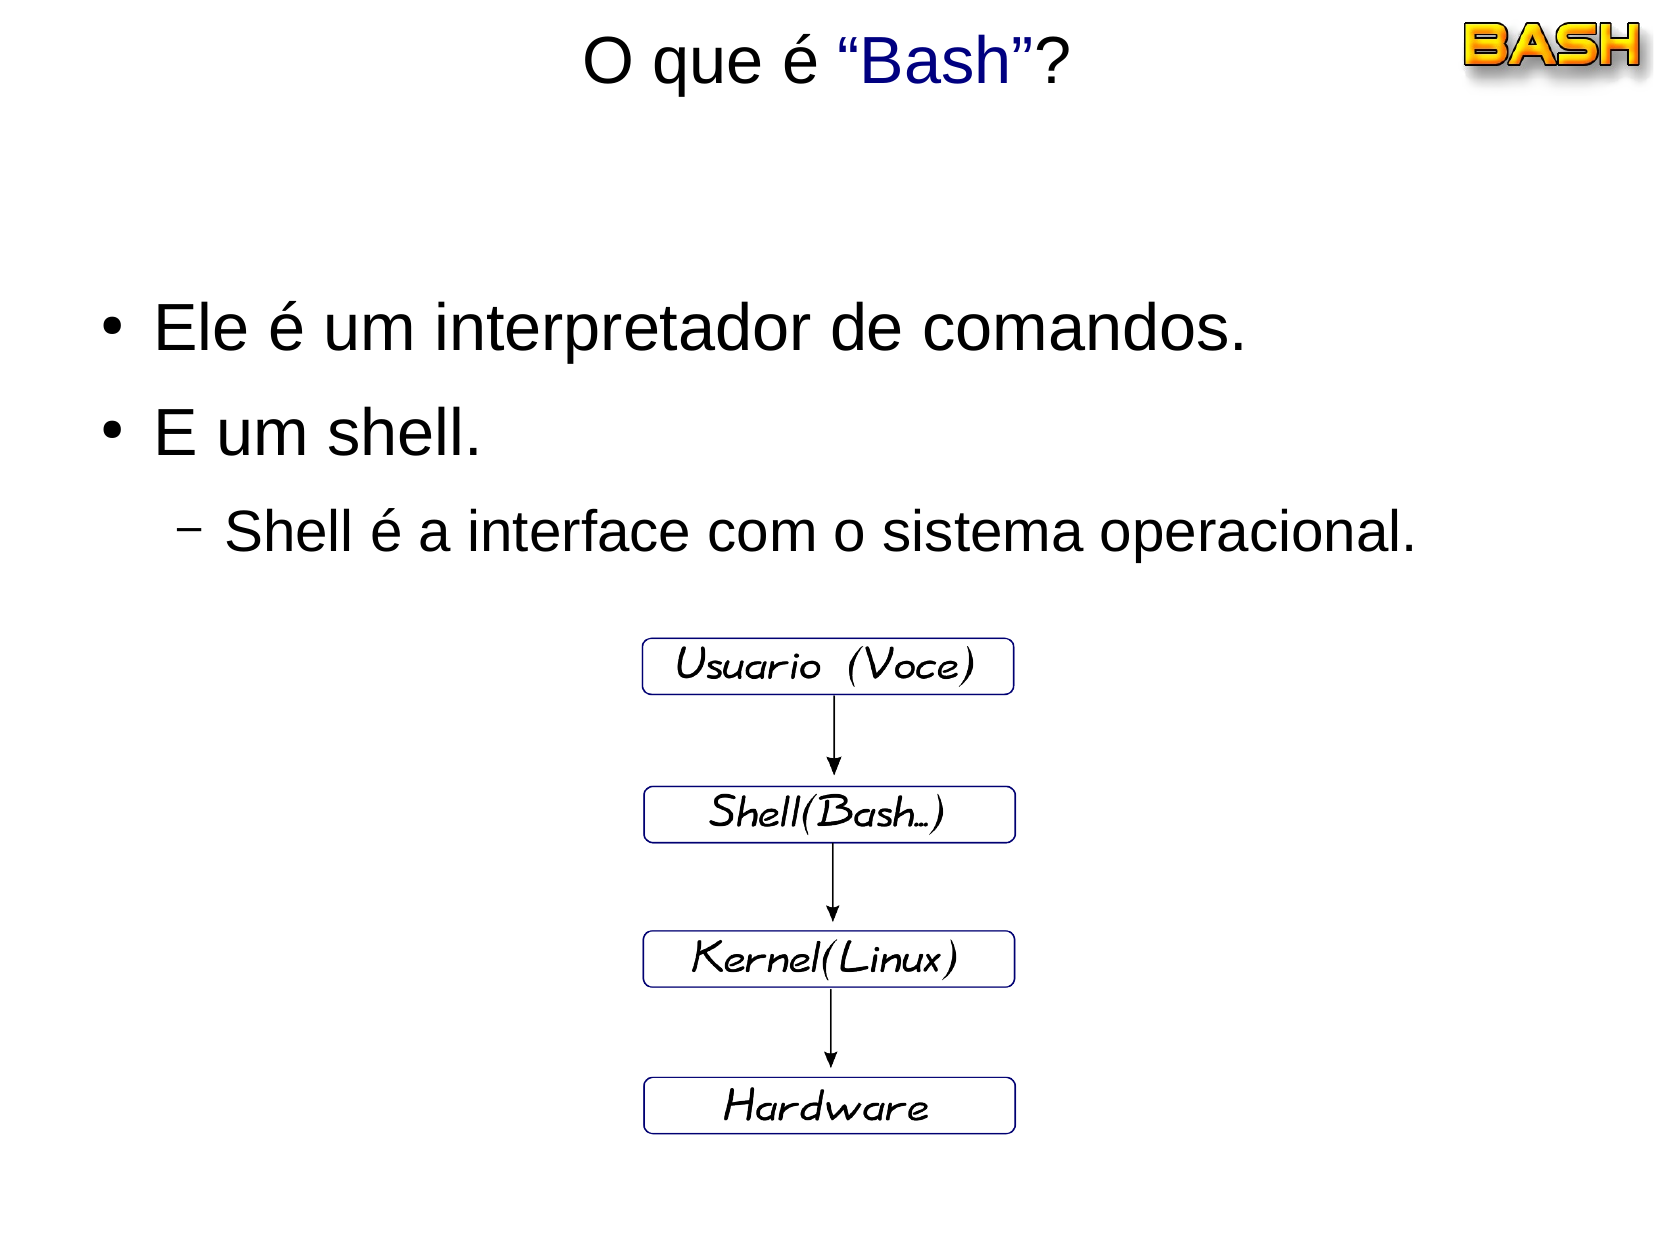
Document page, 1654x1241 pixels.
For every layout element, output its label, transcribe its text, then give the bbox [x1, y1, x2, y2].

picture [637, 620, 1017, 1160]
title O que é “Bash”? [82, 22, 1571, 98]
picture [1450, 0, 1654, 96]
list Ele é um interpretador de comandos. E um shell. Shell é a interface com o sistema operacional. [82, 290, 1571, 564]
